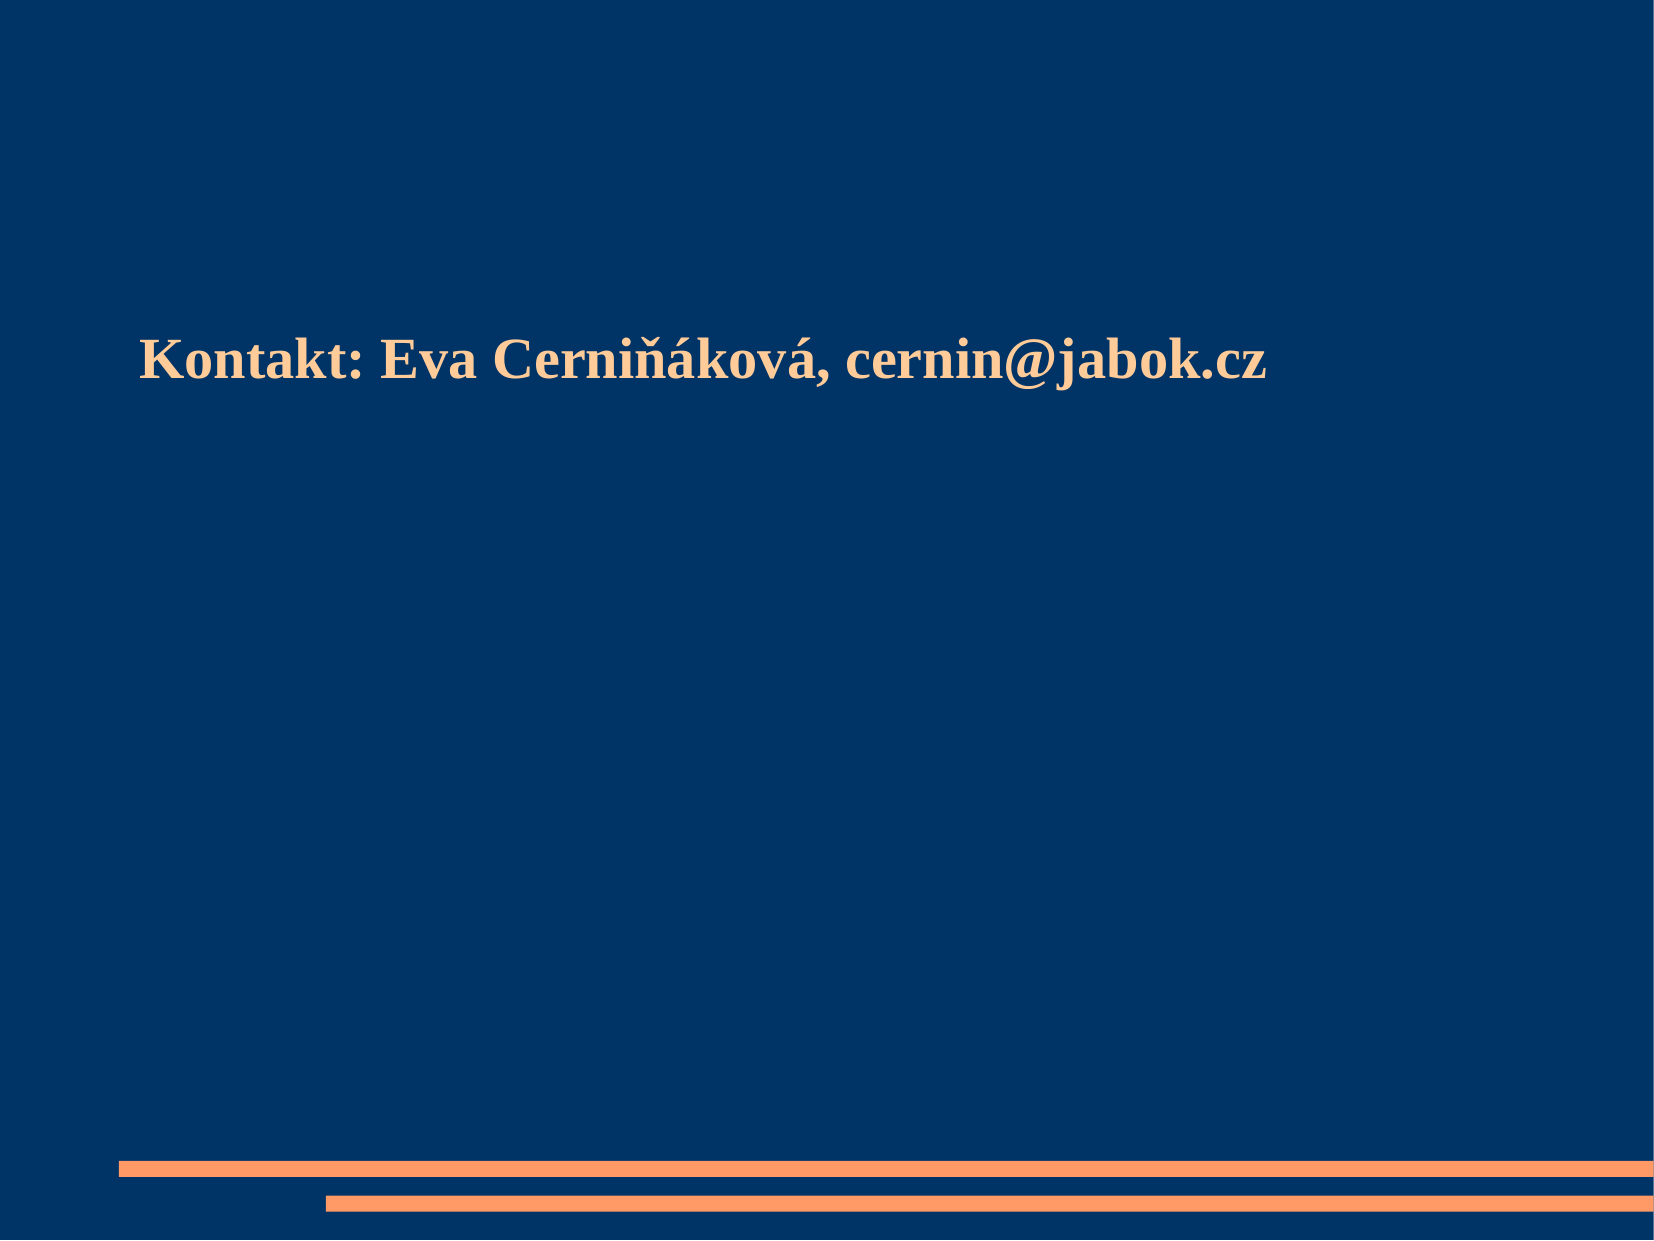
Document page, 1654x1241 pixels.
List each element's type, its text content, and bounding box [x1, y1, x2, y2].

list Kontakt: Eva Cerniňáková, cernin@jabok.cz [121, 322, 1561, 1133]
